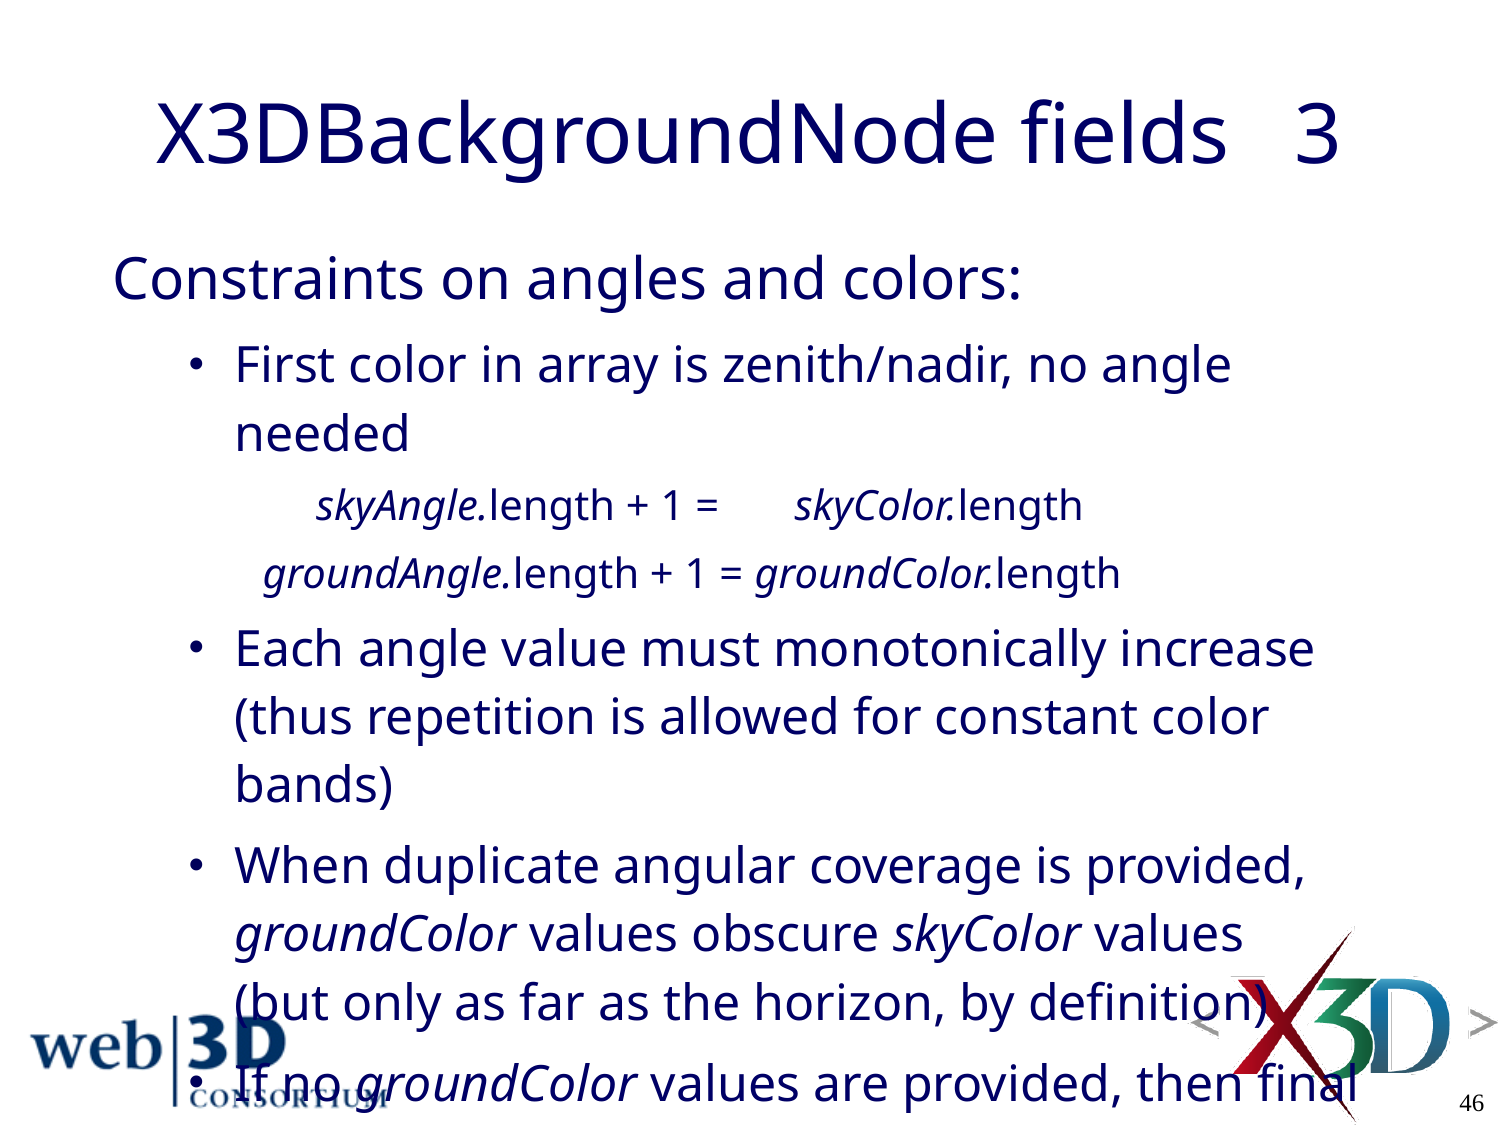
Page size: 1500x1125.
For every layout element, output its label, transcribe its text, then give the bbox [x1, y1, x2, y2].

picture [12, 998, 413, 1118]
title X3DBackgroundNode fields 3 [112, 44, 1388, 218]
picture [1187, 926, 1500, 1125]
list Constraints on angles and colors: First color in array is zenith/nadir, no angle needed skyAngle.length + 1 = skyColor.length groundAngle.length + 1 = groundColor.length Each angle value must monotonically increase (thus repetition is allowed for constant color bands) When duplicate angular coverage is provided, groundColor values obscure skyColor values (but only as far as the horizon, by definition) If no groundColor values are provided, then final skyColor value is clamped and continues to nadir Thus sole skyColor value defines entire background [112, 237, 1388, 1022]
